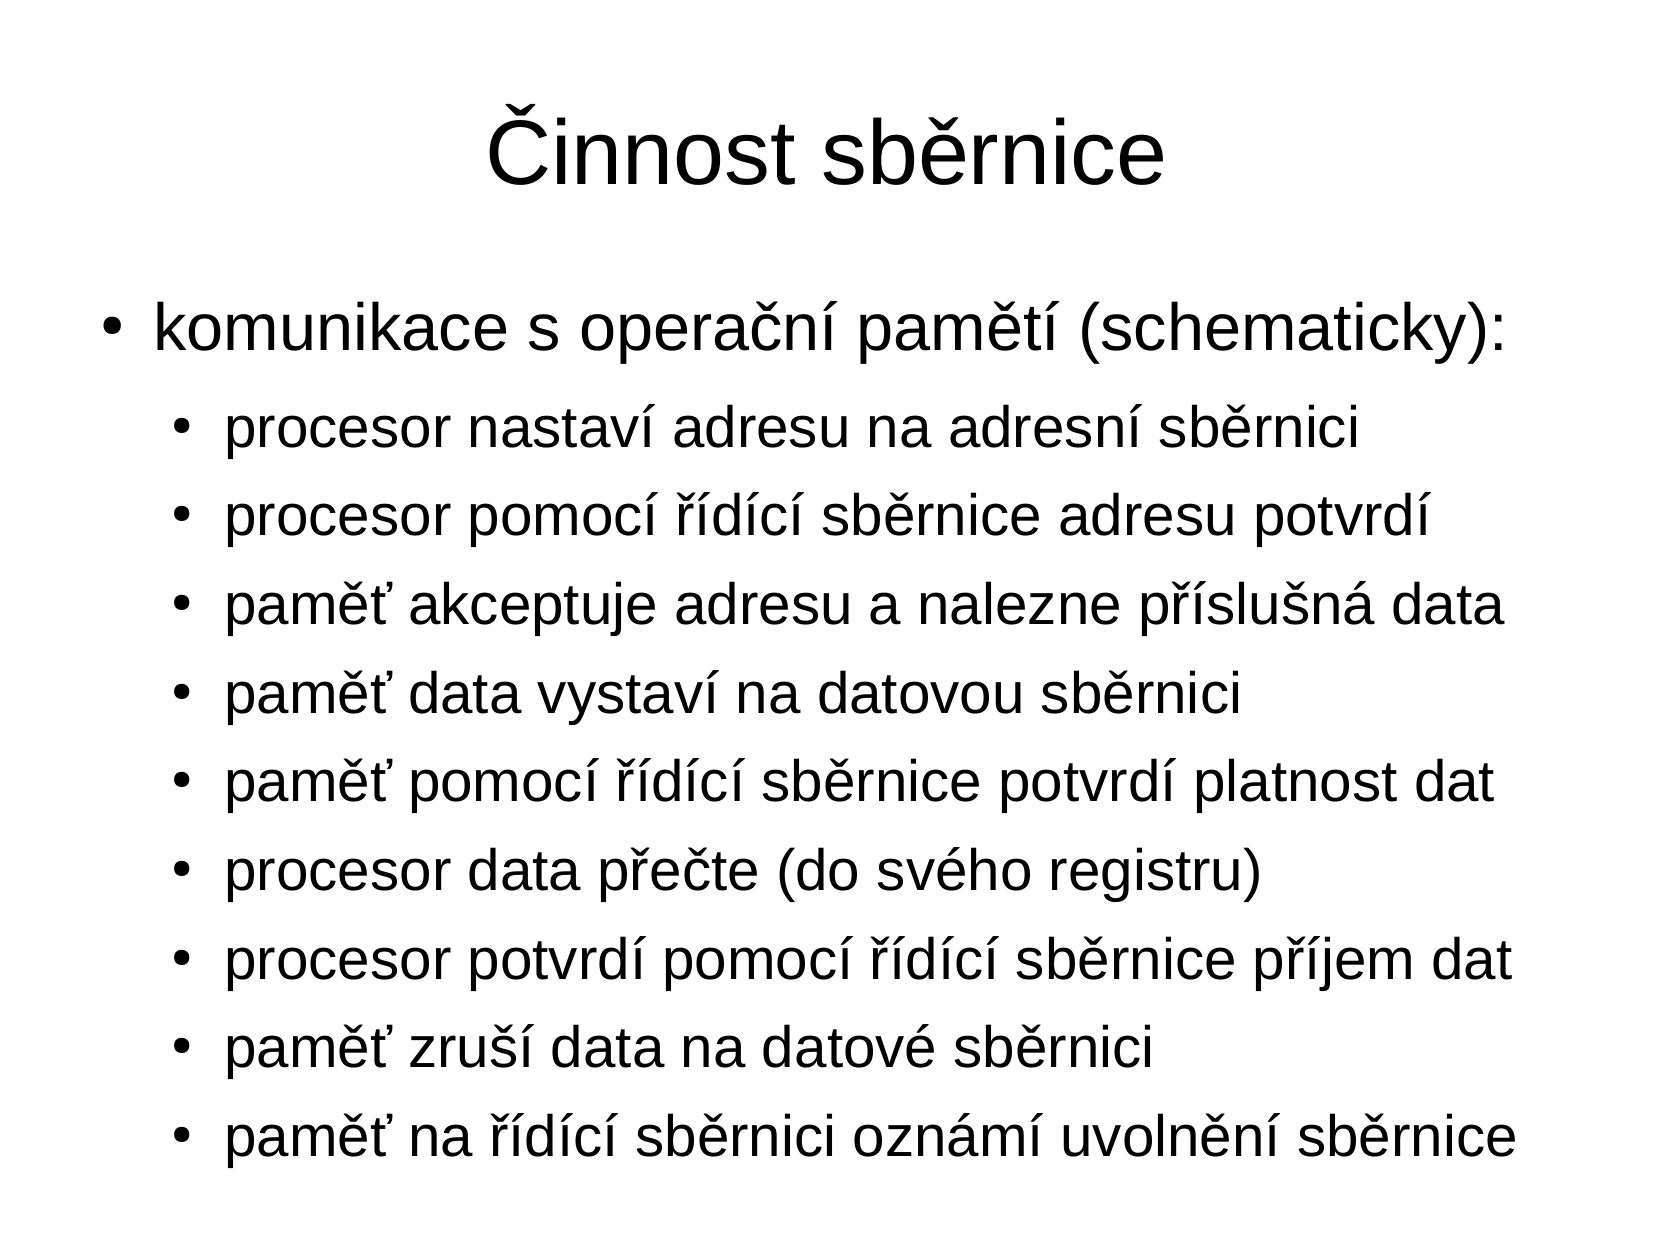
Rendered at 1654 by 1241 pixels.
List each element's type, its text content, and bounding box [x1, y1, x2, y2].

title Činnost sběrnice [82, 49, 1571, 257]
list komunikace s operační pamětí (schematicky): procesor nastaví adresu na adresní sběrnici procesor pomocí řídící sběrnice adresu potvrdí paměť akceptuje adresu a nalezne příslušná data paměť data vystaví na datovou sběrnici paměť pomocí řídící sběrnice potvrdí platnost dat procesor data přečte (do svého registru) procesor potvrdí pomocí řídící sběrnice příjem dat paměť zruší data na datové sběrnici paměť na řídící sběrnici oznámí uvolnění sběrnice [82, 290, 1571, 1169]
